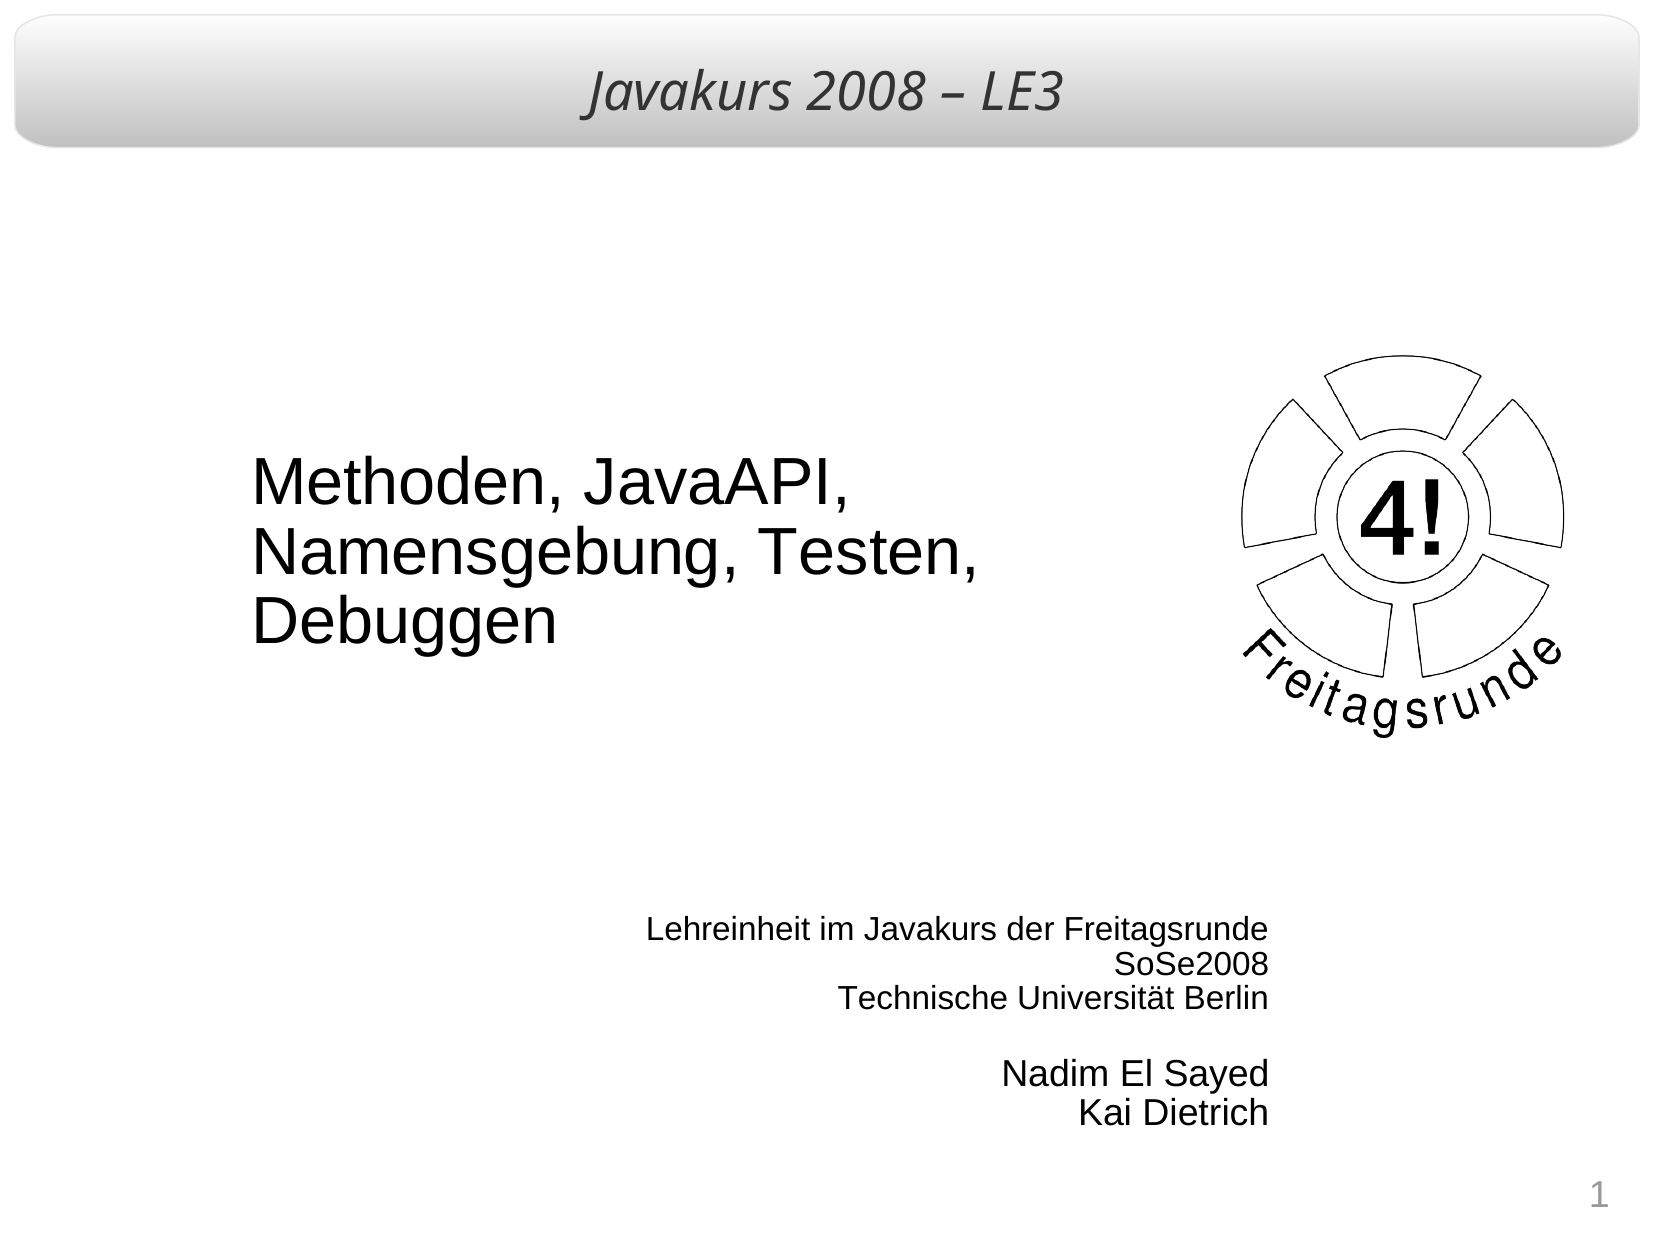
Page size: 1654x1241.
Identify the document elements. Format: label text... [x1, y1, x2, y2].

text_box Methoden, JavaAPI, Namensgebung, Testen, Debuggen [236, 441, 1000, 682]
picture [1240, 354, 1565, 739]
title Javakurs 2008 – LE3 [29, 29, 1624, 148]
subtitle Lehreinheit im Javakurs der Freitagsrunde SoSe2008 Technische Universität Berlin Nadim El Sayed Kai Dietrich [82, 265, 1270, 1211]
